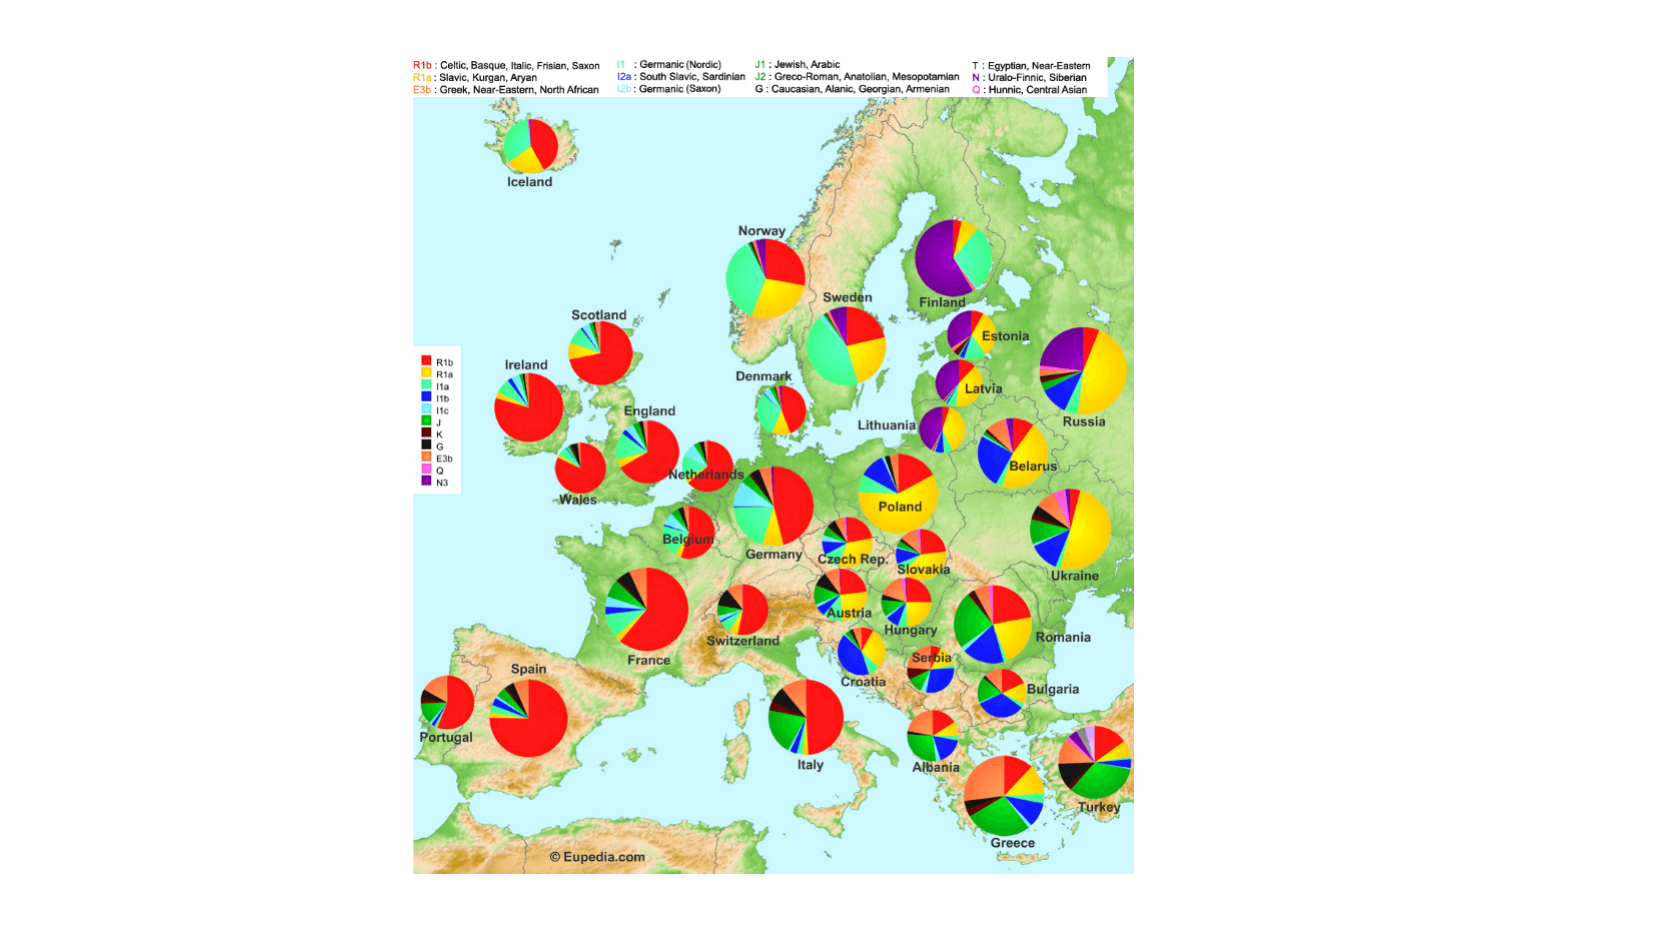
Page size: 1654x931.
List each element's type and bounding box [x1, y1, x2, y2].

picture [413, 57, 1134, 875]
